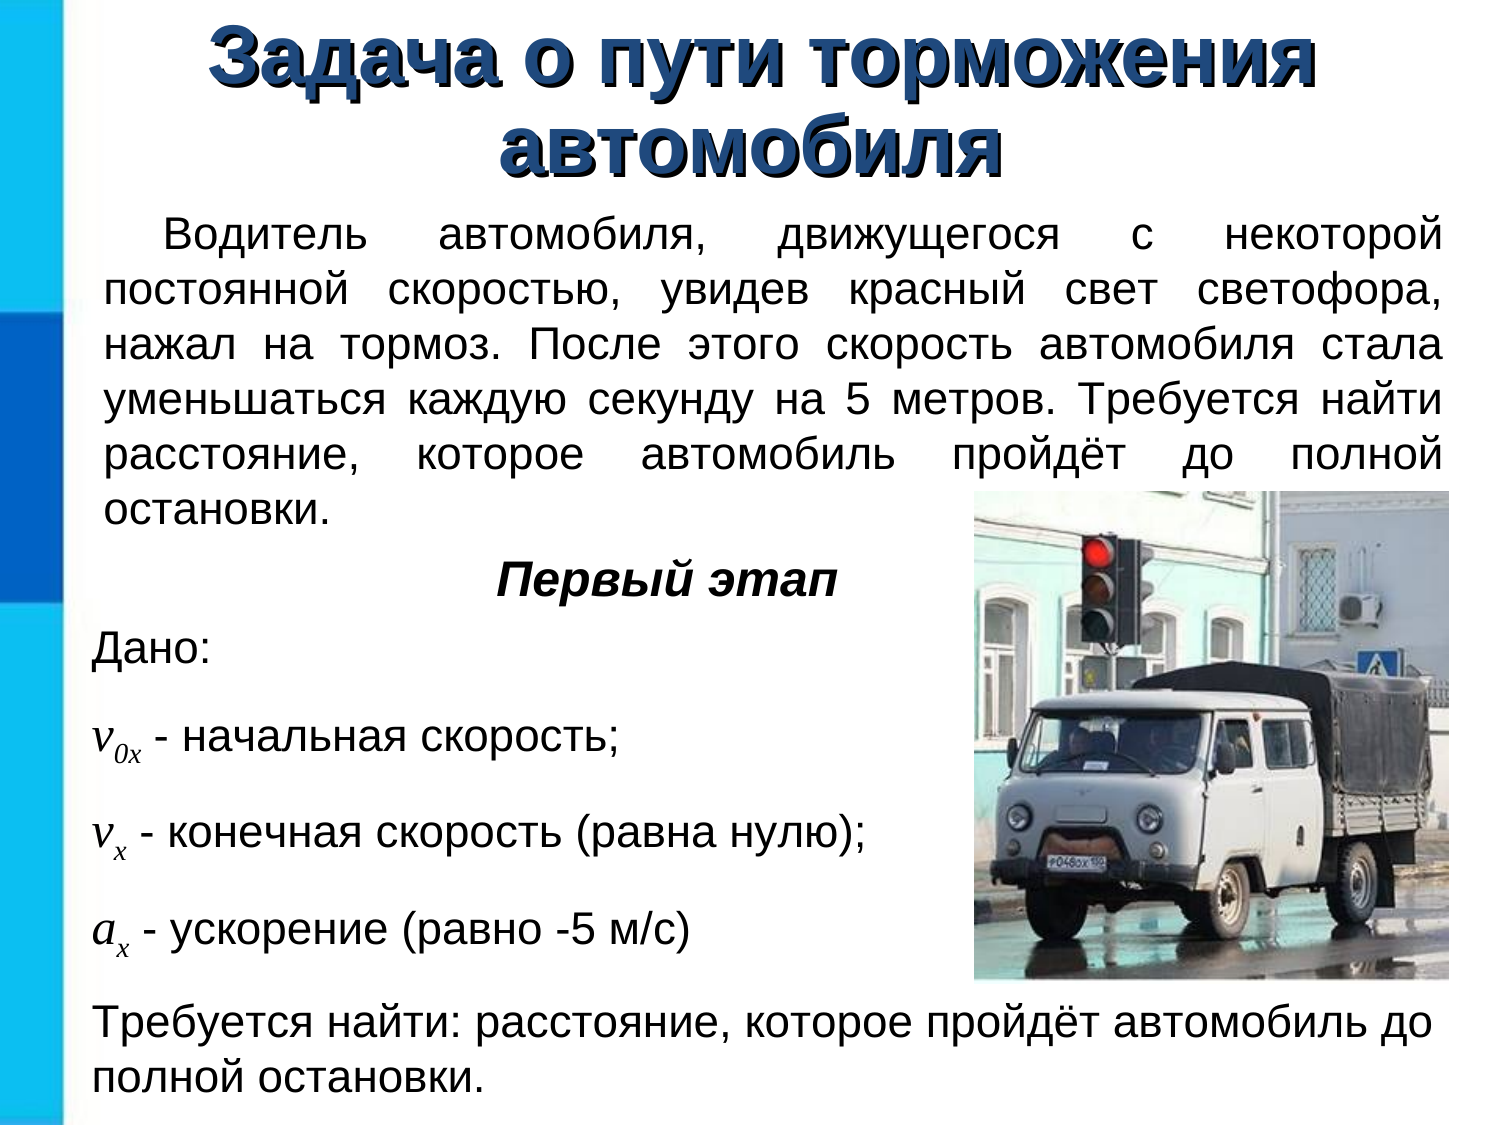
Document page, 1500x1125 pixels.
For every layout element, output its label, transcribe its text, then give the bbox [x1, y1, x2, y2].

text_box Задача о пути торможения автомобиля [100, 25, 1426, 179]
text_box Водитель автомобиля, движущегося с некоторой постоянной скоростью, увидев красный свет светофора, нажал на тормоз. После этого скорость автомобиля стала уменьшаться каждую секунду на 5 метров. Требуется найти расстояние, которое автомобиль пройдёт до полной остановки. [88, 196, 1459, 542]
picture [0, 0, 1500, 1125]
text_box Дано: v0x - начальная скорость; vx - конечная скорость (равна нулю); ax - ускорение (равно -5 м/с) Требуется найти: расстояние, которое пройдёт автомобиль до полной остановки. [76, 609, 1459, 1110]
text_box Первый этап [407, 538, 928, 609]
